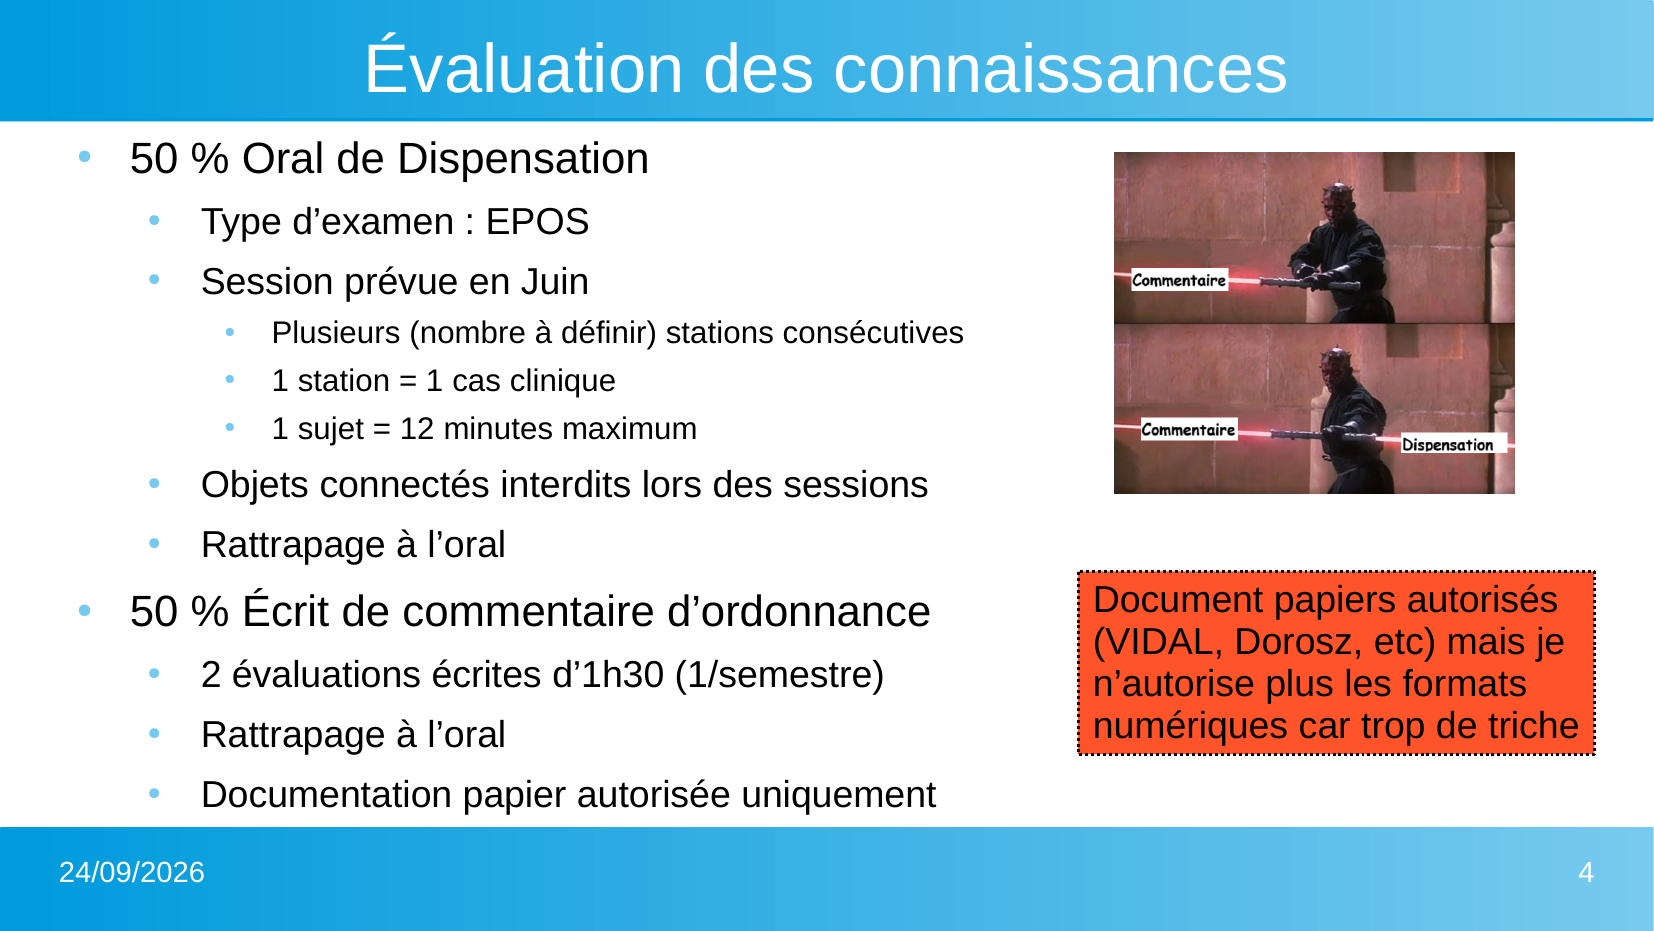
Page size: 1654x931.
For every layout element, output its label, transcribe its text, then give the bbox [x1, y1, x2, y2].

text_box Document papiers autorisés (VIDAL, Dorosz, etc) mais je n’autorise plus les formats numériques car trop de triche [1078, 571, 1595, 755]
list 50 % Oral de Dispensation Type d’examen : EPOS Session prévue en Juin Plusieurs (nombre à définir) stations consécutives 1 station = 1 cas clinique 1 sujet = 12 minutes maximum Objets connectés interdits lors des sessions Rattrapage à l’oral 50 % Écrit de commentaire d’ordonnance 2 évaluations écrites d’1h30 (1/semestre) Rattrapage à l’oral Documentation papier autorisée uniquement [59, 133, 1595, 768]
picture [1114, 152, 1515, 494]
title Évaluation des connaissances [59, 29, 1595, 108]
